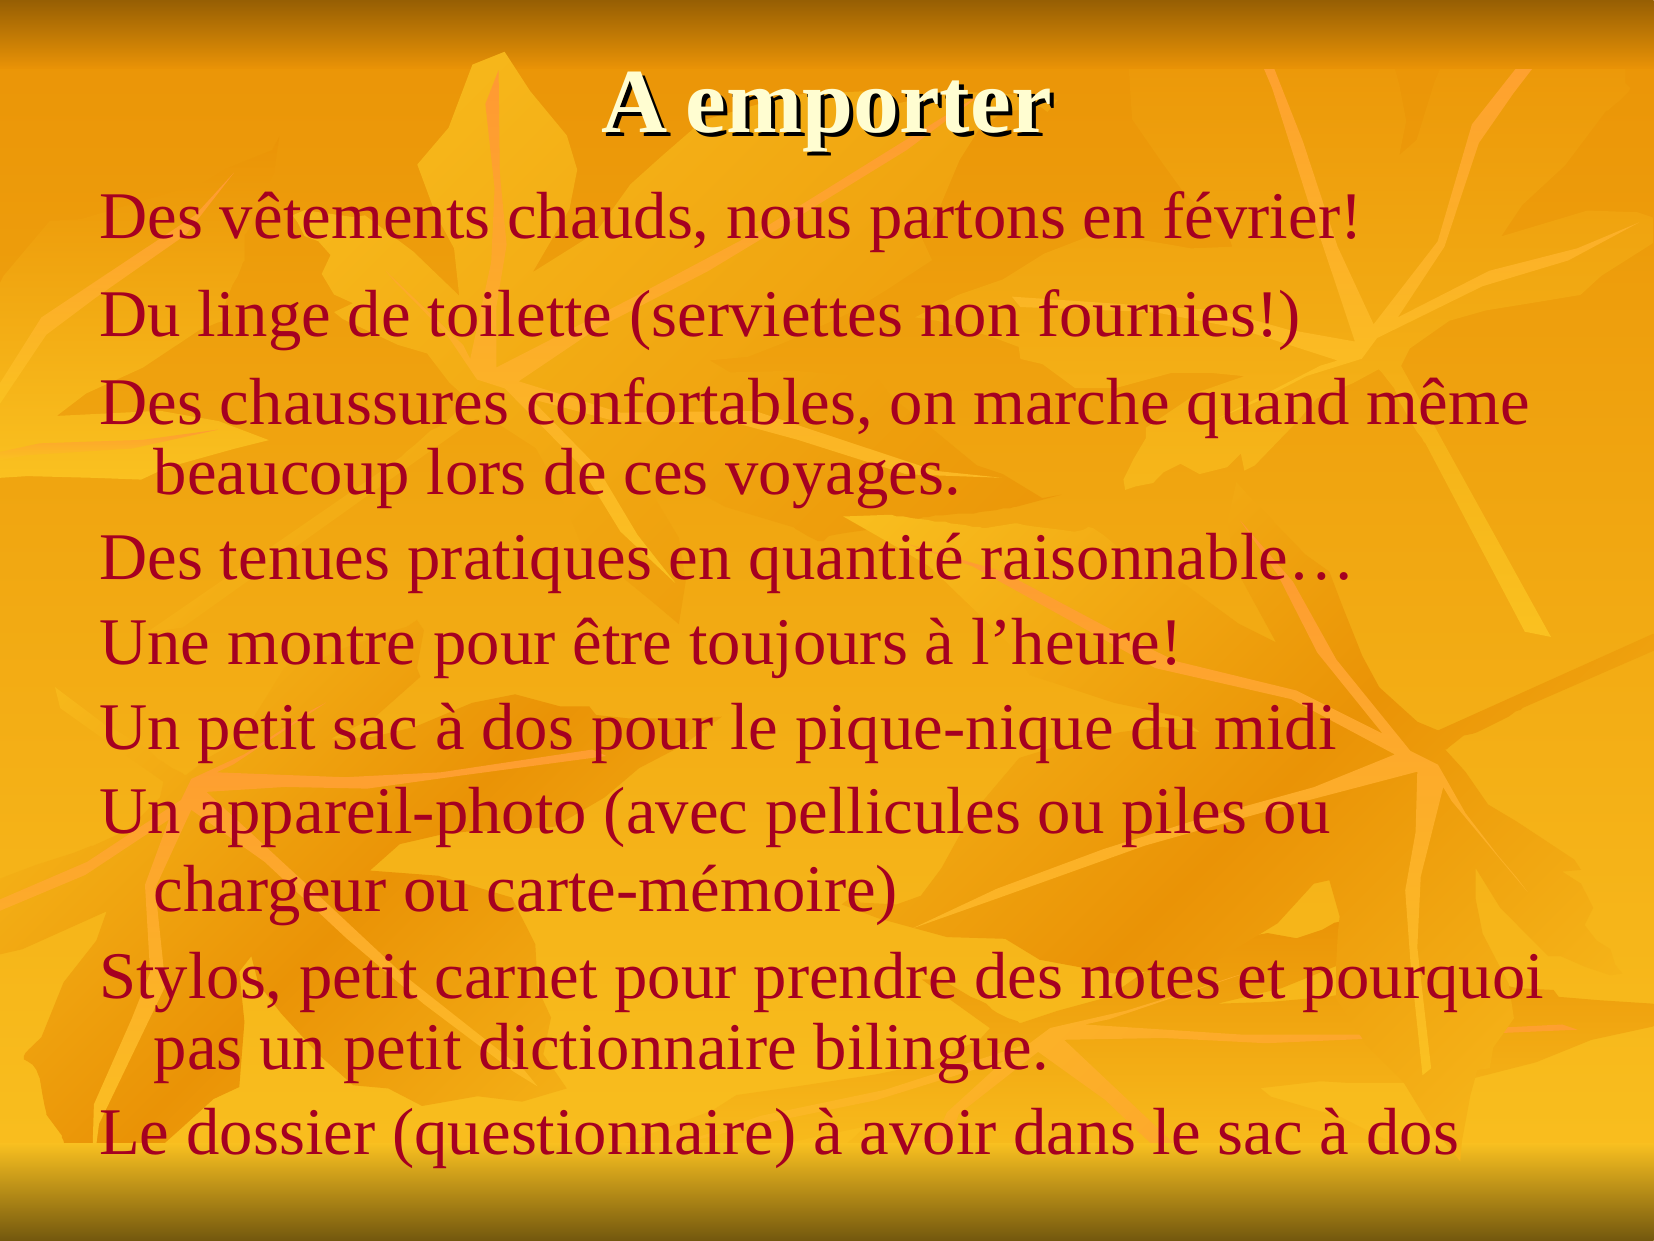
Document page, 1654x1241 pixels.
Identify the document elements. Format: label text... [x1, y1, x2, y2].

text_box Des vêtements chauds, nous partons en février! Du linge de toilette (serviettes non fournies!)‏ Des chaussures confortables, on marche quand même beaucoup lors de ces voyages. Des tenues pratiques en quantité raisonnable… Une montre pour être toujours à l’heure! Un petit sac à dos pour le pique-nique du midi Un appareil-photo (avec pellicules ou piles ou chargeur ou carte-mémoire)‏ Stylos, petit carnet pour prendre des notes et pourquoi pas un petit dictionnaire bilingue. Le dossier (questionnaire) à avoir dans le sac à dos [84, 174, 1573, 1241]
title A emporter [82, 0, 1571, 207]
